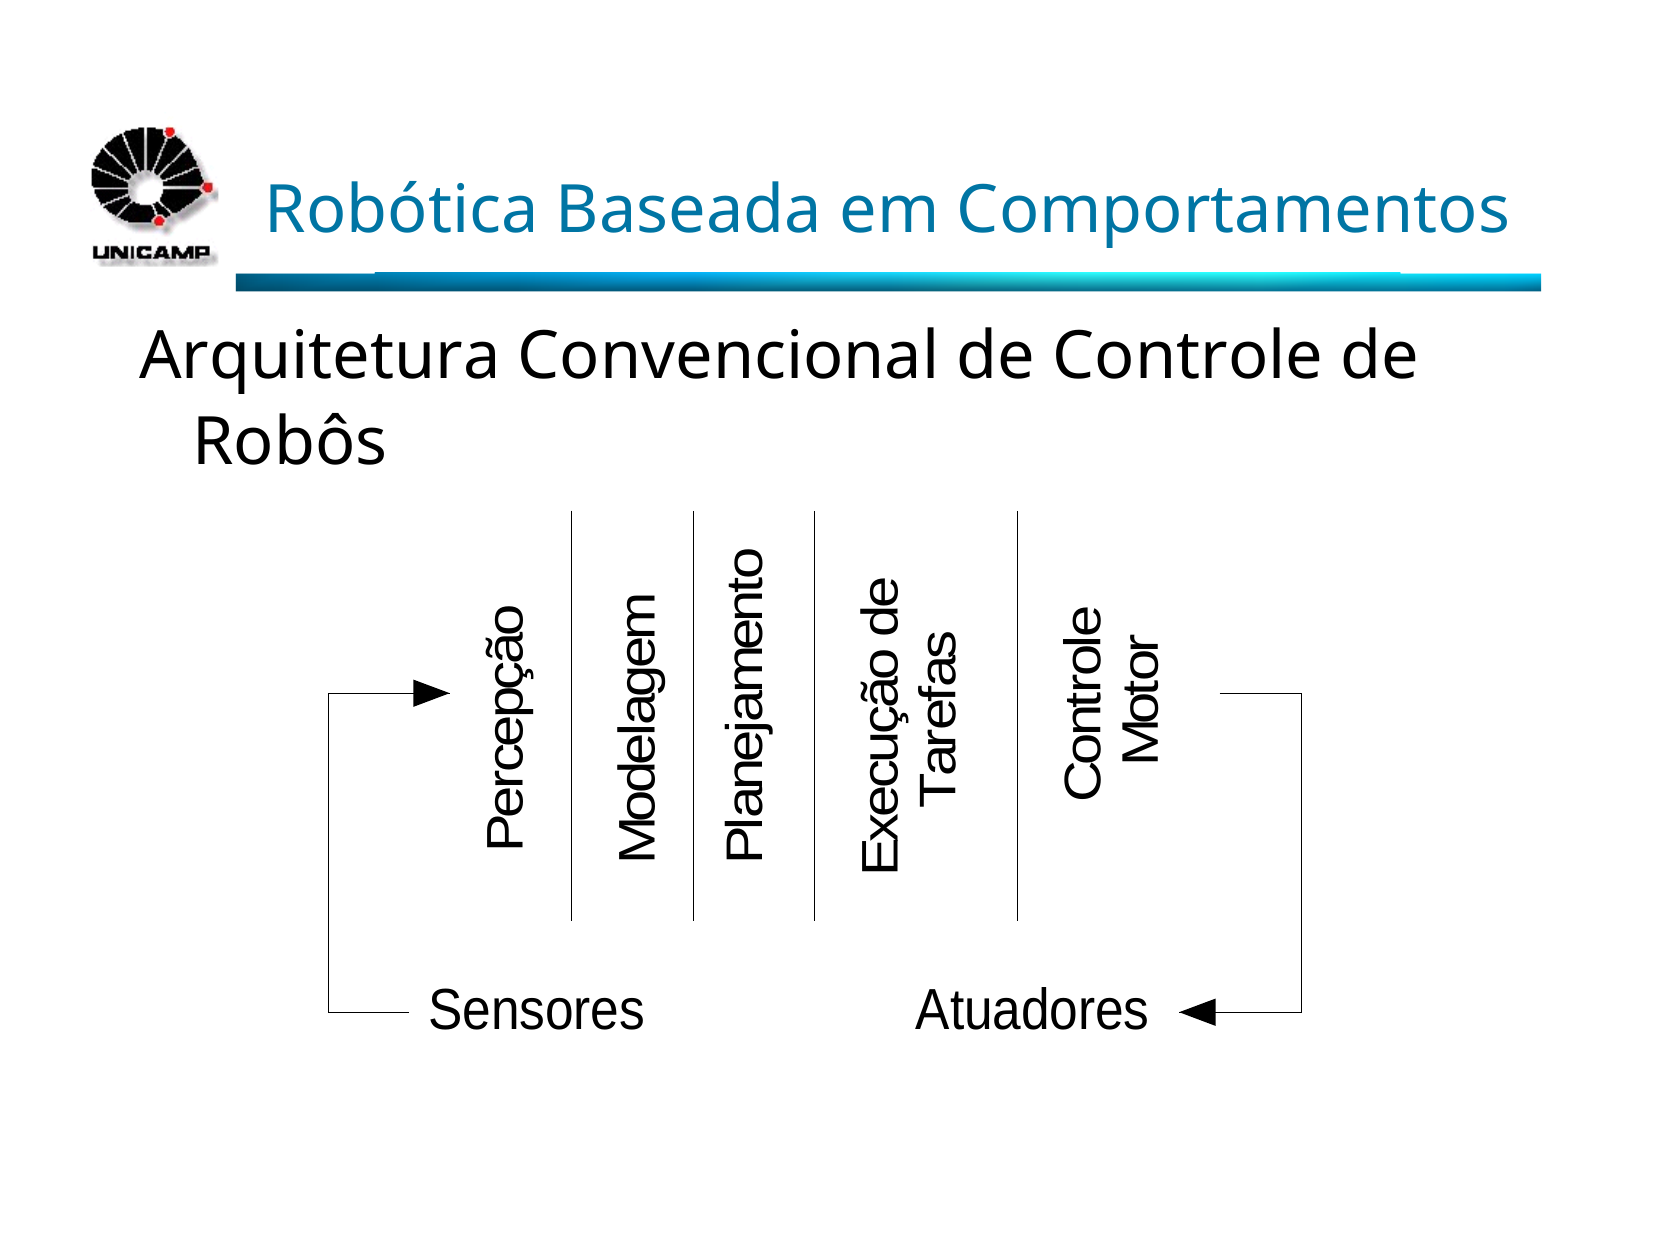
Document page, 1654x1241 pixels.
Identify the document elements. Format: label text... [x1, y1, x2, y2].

picture [125, 272, 1654, 295]
title Robótica Baseada em Comportamentos [264, 42, 1534, 250]
chart [227, 455, 1368, 1042]
list Arquitetura Convencional de Controle de Robôs [121, 309, 1534, 1182]
